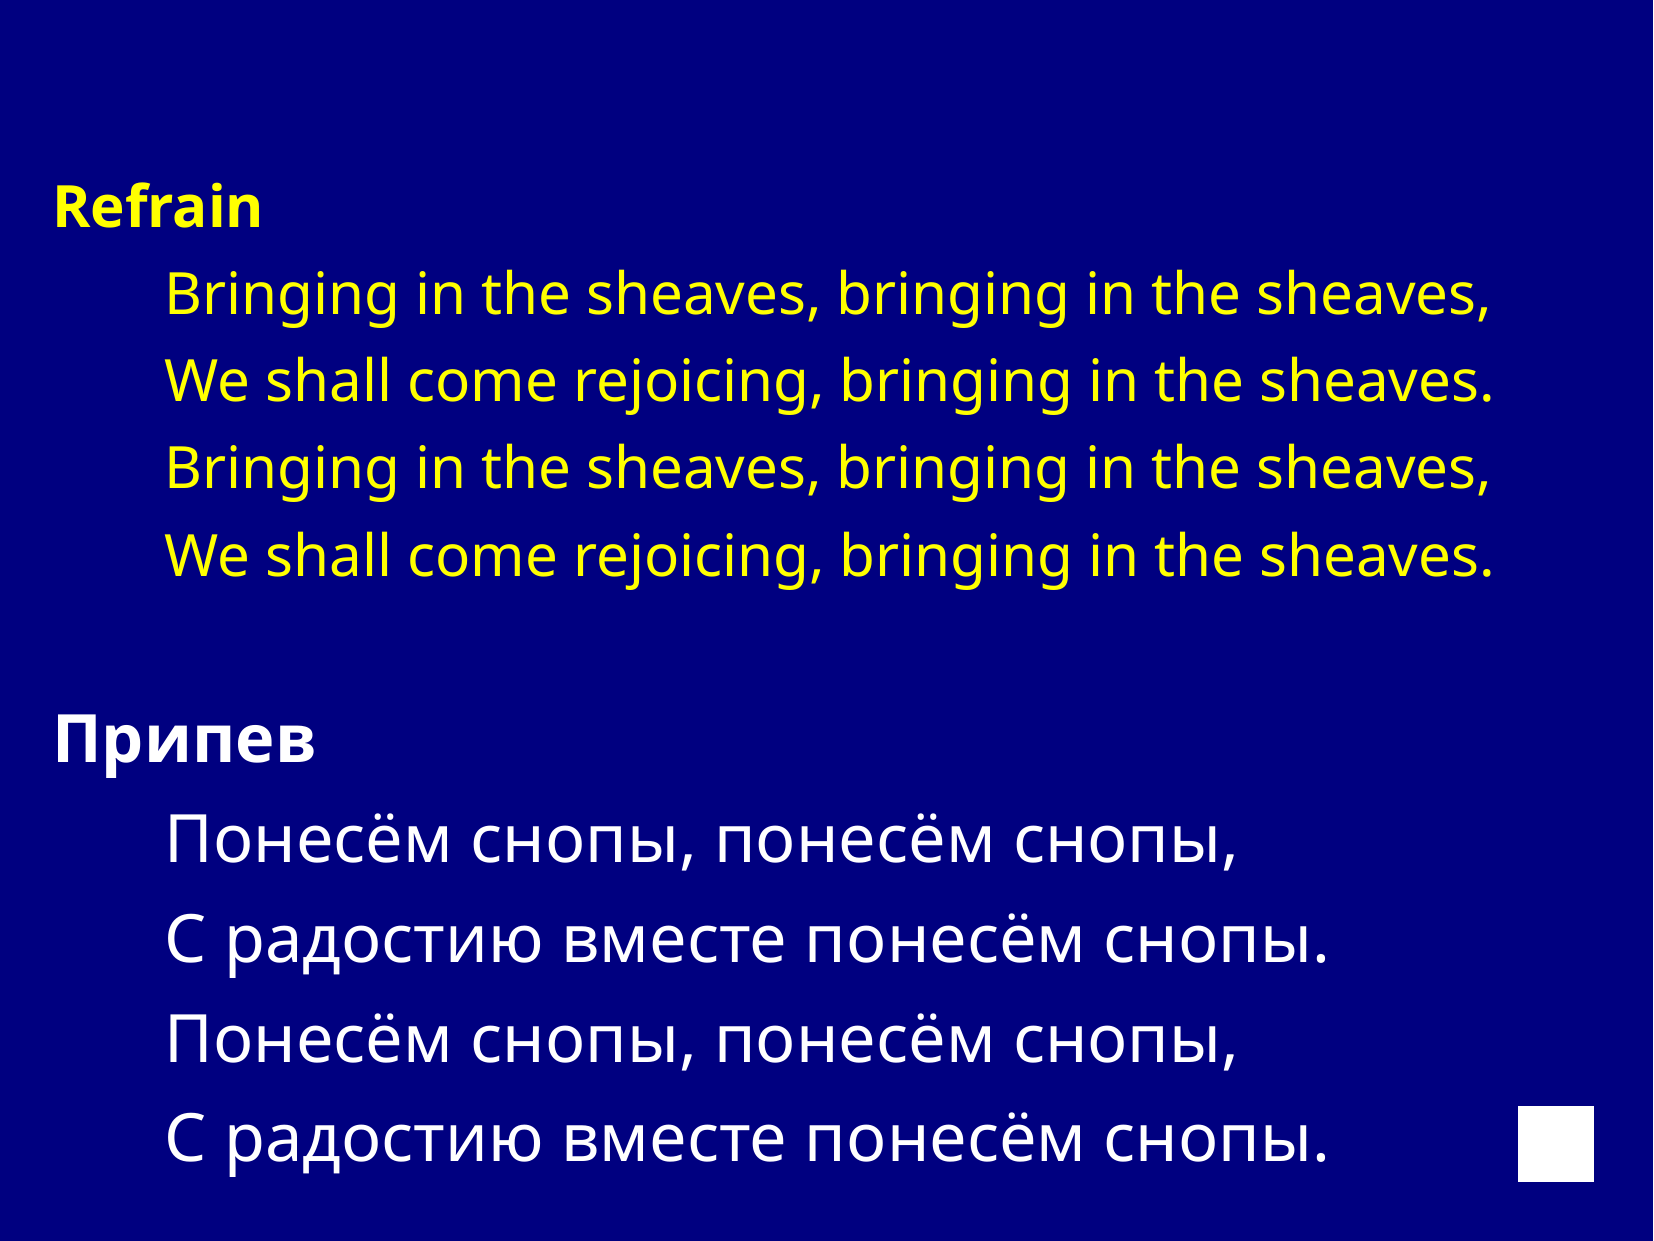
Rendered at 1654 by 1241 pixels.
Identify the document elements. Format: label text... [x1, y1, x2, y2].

text_box Refrain Bringing in the sheaves, bringing in the sheaves, We shall come rejoicing, bringing in the sheaves. Bringing in the sheaves, bringing in the sheaves, We shall come rejoicing, bringing in the sheaves. [37, 150, 1653, 638]
text_box Припев Понесём снопы, понесём снопы, С радостию вместе понесём снопы. Понесём снопы, понесём снопы, С радостию вместе понесём снопы. [37, 675, 1653, 1163]
text_box [1518, 1163, 1594, 1182]
